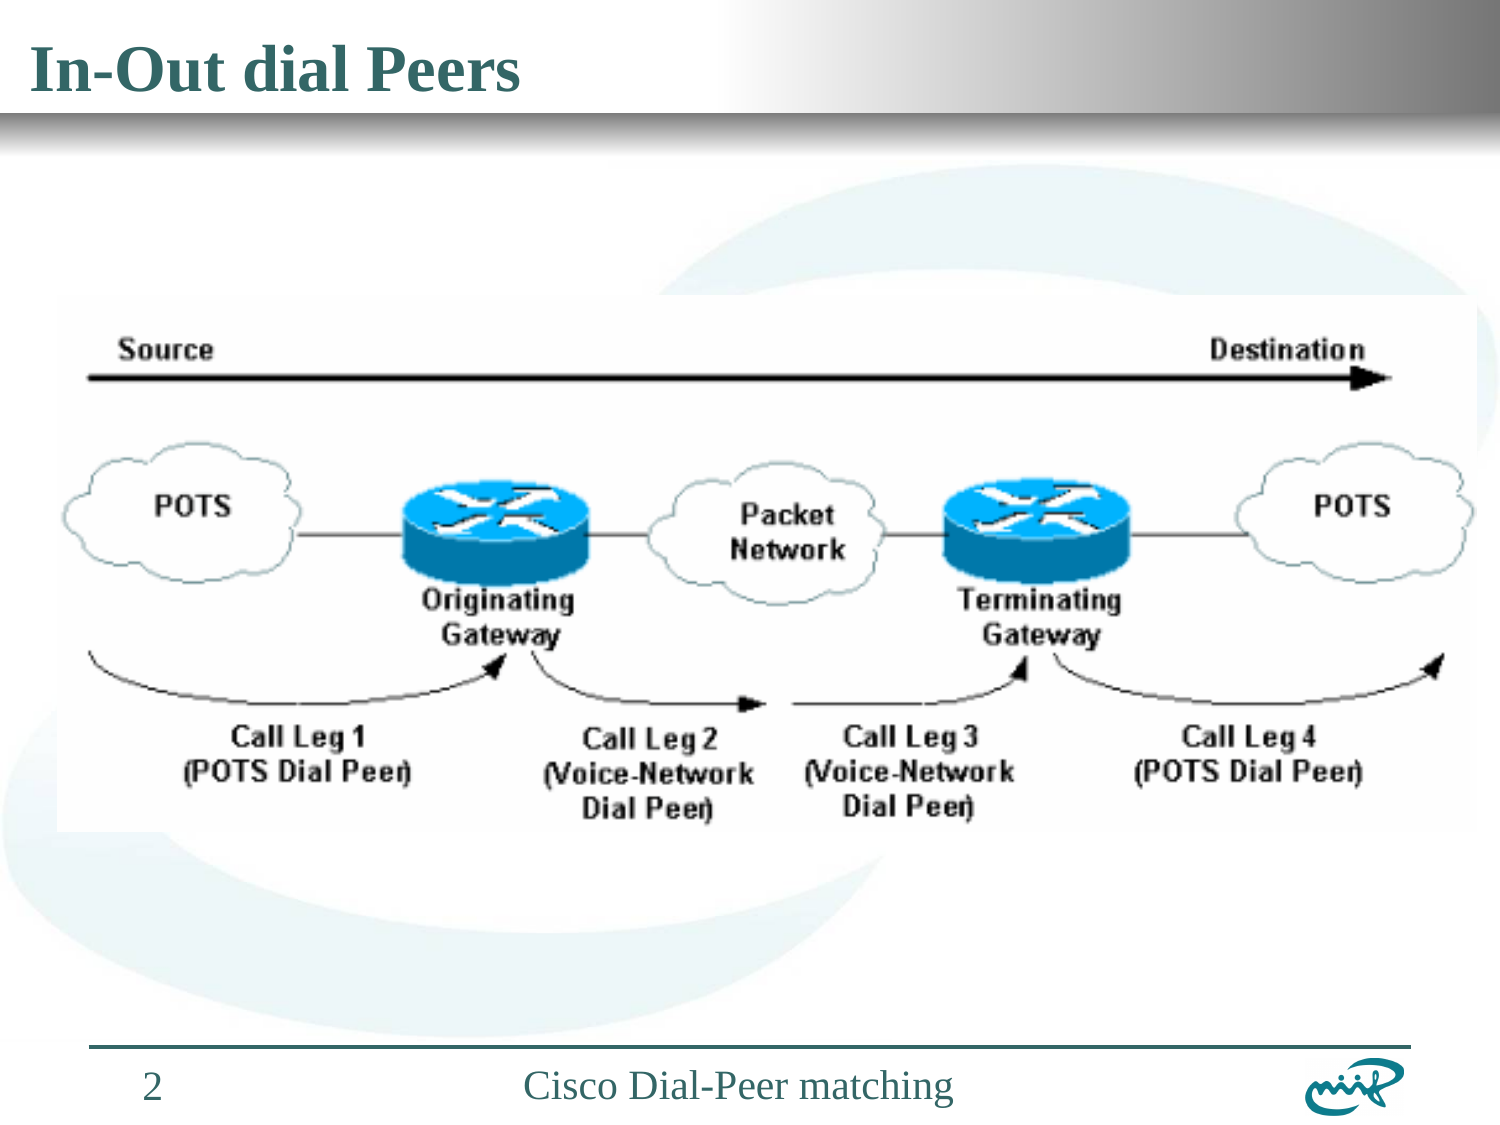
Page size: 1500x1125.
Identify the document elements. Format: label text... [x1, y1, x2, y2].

picture [1305, 1058, 1404, 1116]
picture [0, 160, 1500, 1042]
title In-Out dial Peers [14, 15, 1365, 114]
